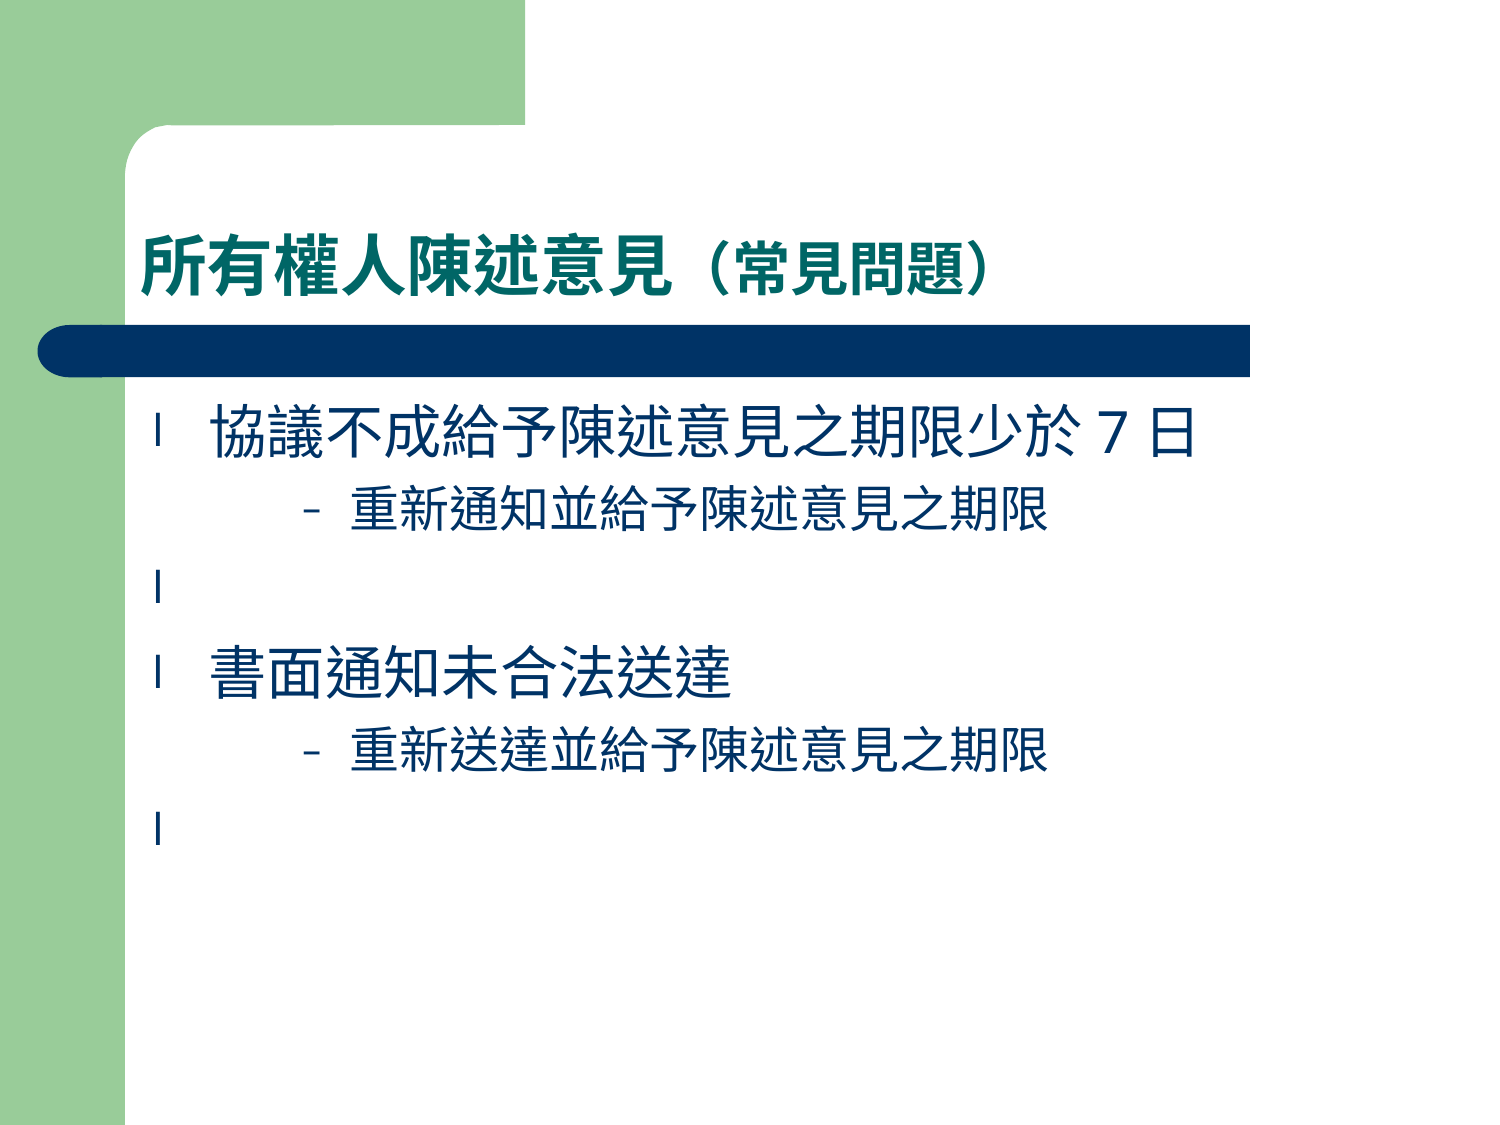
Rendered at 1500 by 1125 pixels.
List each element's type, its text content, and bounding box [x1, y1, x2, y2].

list 協議不成給予陳述意見之期限少於7日 重新通知並給予陳述意見之期限 書面通知未合法送達 重新送達並給予陳述意見之期限 [137, 387, 1247, 999]
title 所有權人陳述意見（常見問題） [125, 125, 1426, 313]
